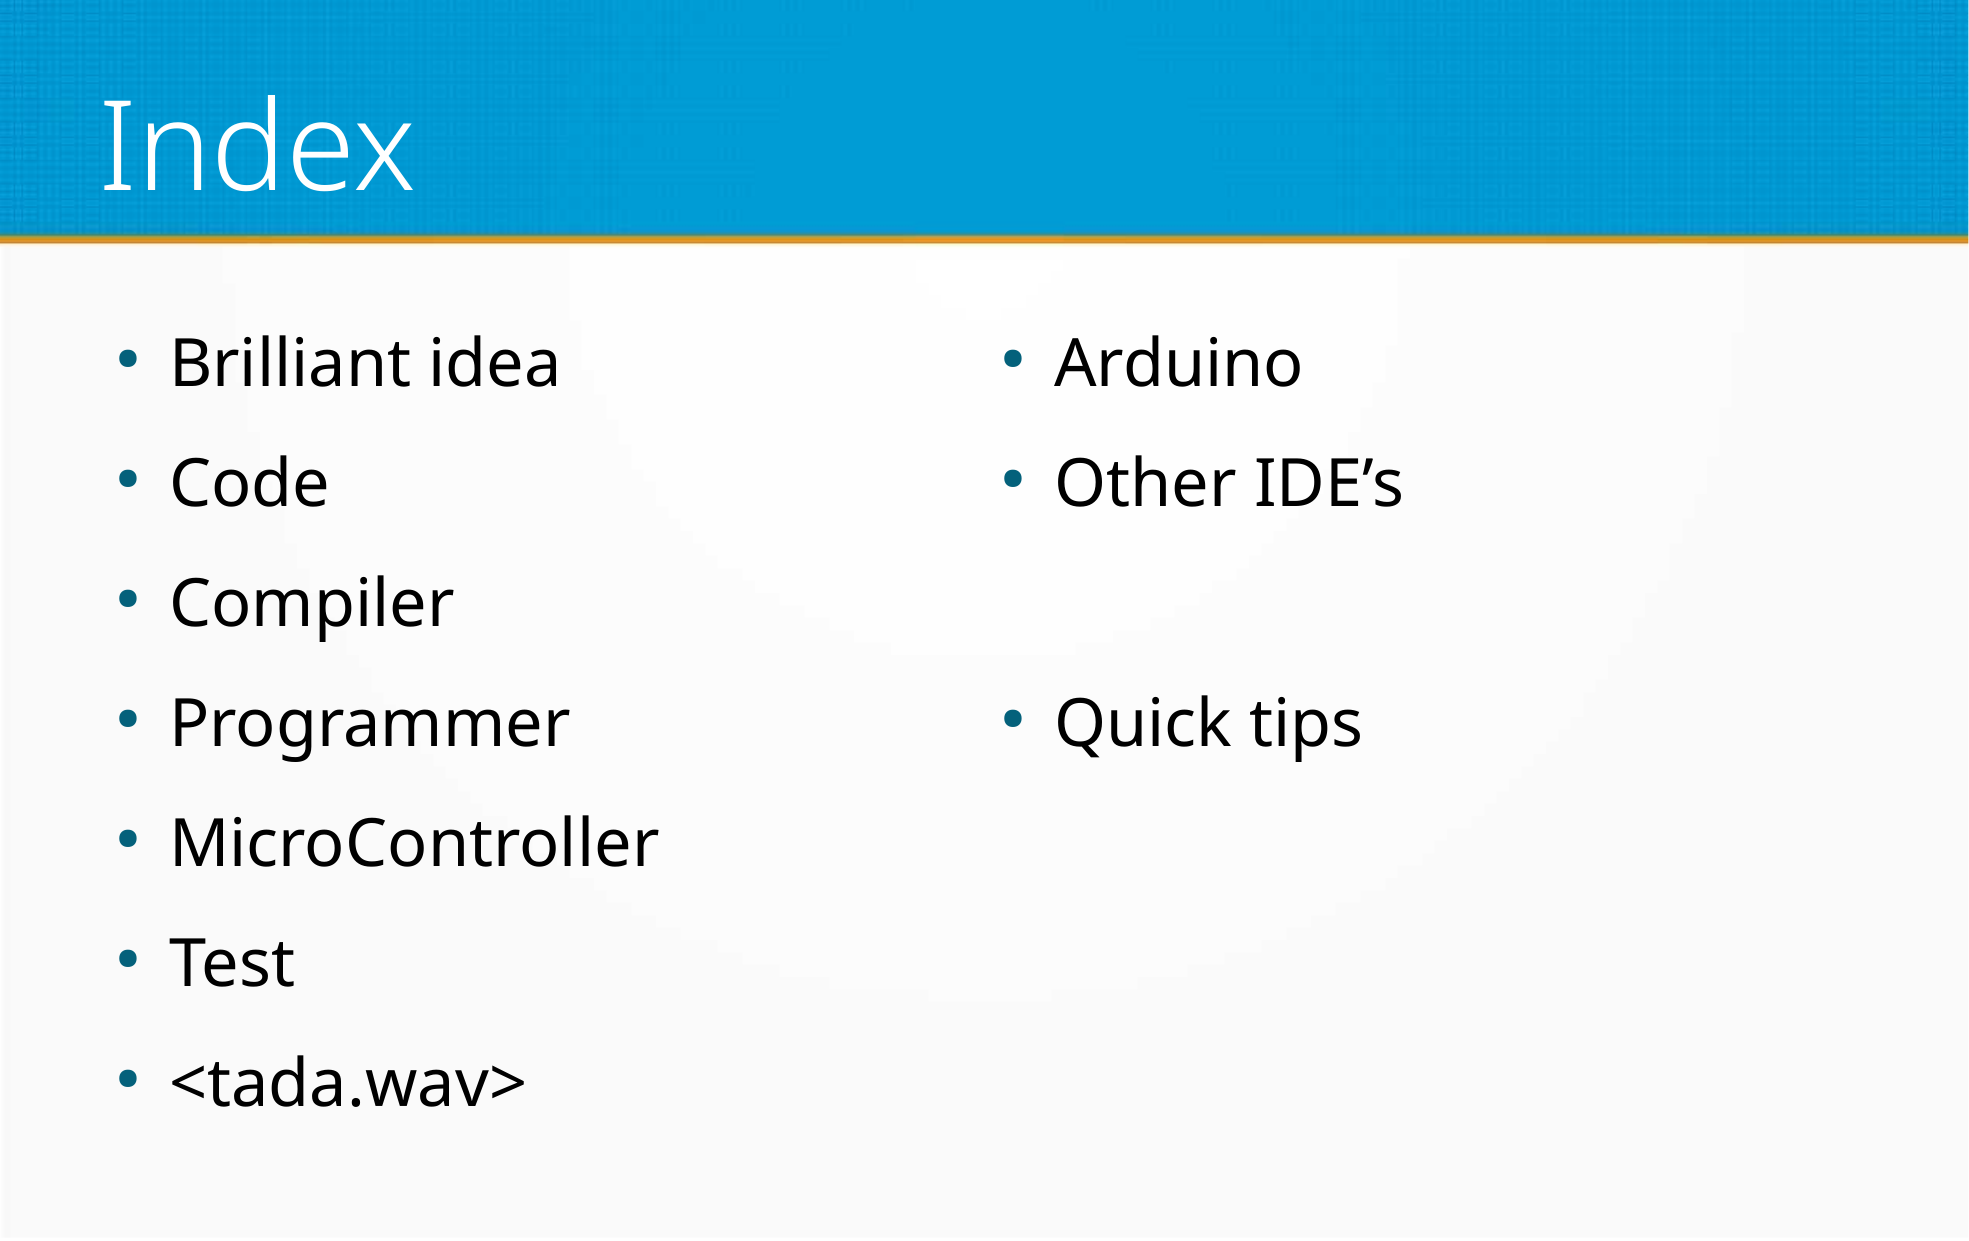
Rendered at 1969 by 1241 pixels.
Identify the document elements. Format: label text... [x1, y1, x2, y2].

list Arduino Other IDE’s Quick tips [983, 315, 1861, 1241]
list Brilliant idea Code Compiler Programmer MicroController Test <tada.wav> [98, 315, 976, 1241]
picture [0, 232, 1969, 1241]
title Index [98, 19, 1870, 227]
